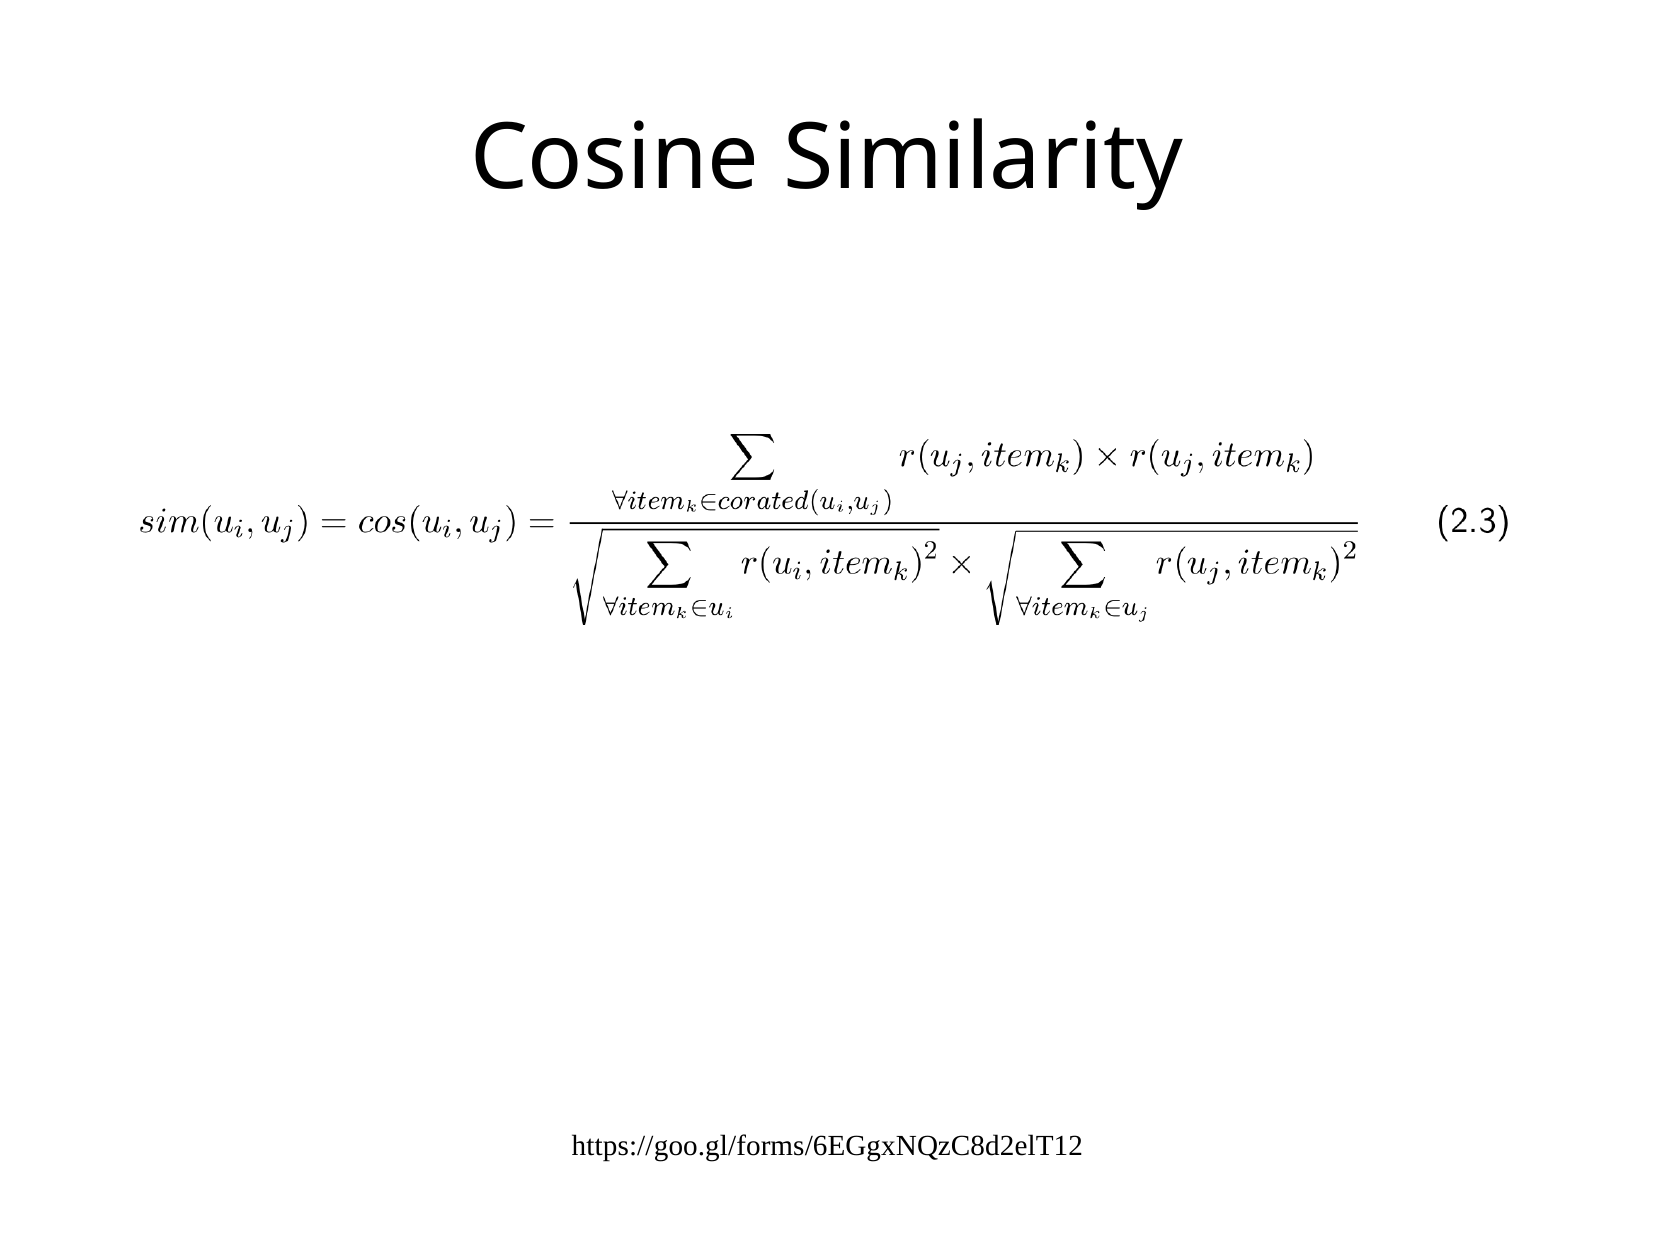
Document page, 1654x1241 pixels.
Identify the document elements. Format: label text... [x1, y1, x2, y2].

picture [70, 401, 1559, 625]
title Cosine Similarity [82, 49, 1571, 257]
